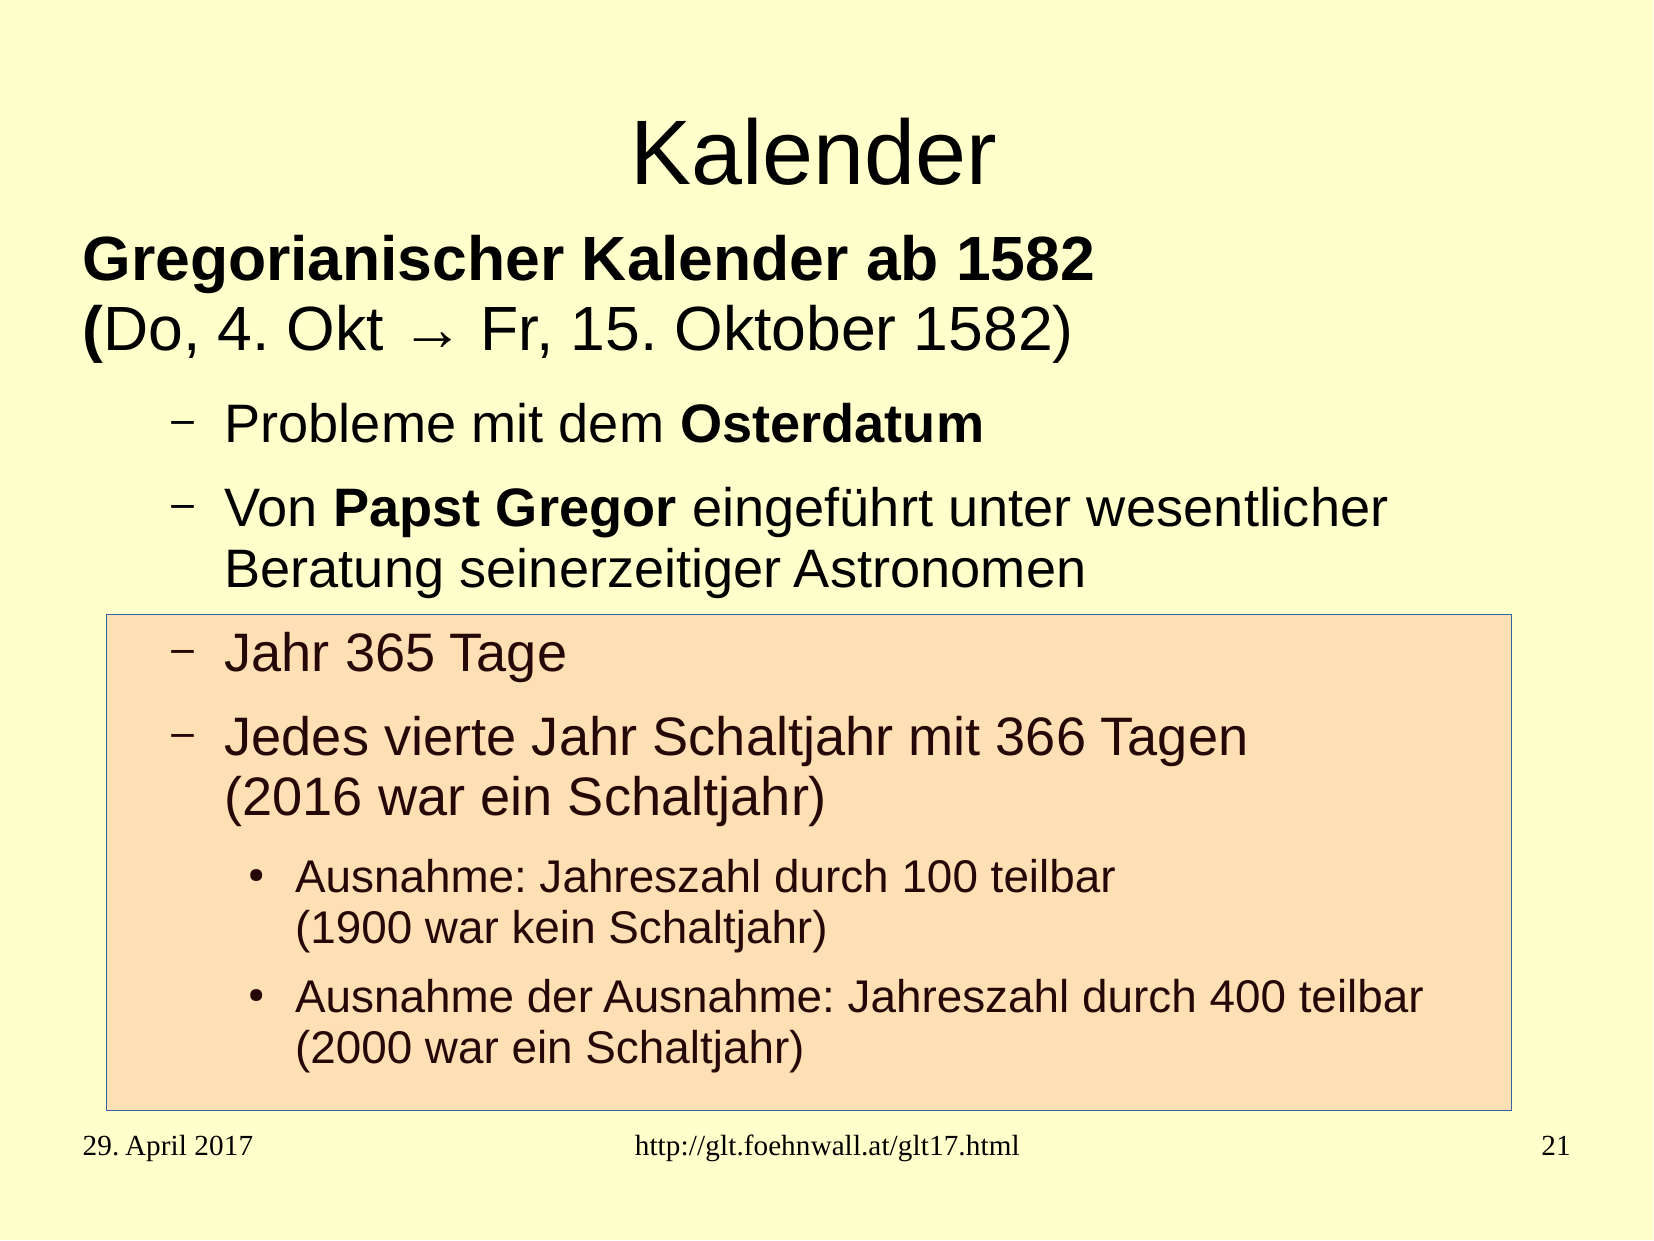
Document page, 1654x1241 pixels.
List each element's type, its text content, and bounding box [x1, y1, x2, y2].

title Kalender [82, 49, 1571, 224]
text_box [106, 614, 1512, 1111]
list Gregorianischer Kalender ab 1582 (Do, 4. Okt → Fr, 15. Oktober 1582) Probleme mit dem Osterdatum Von Papst Gregor eingeführt unter wesentlicher Beratung seinerzeitiger Astronomen Jahr 365 Tage Jedes vierte Jahr Schaltjahr mit 366 Tagen (2016 war ein Schaltjahr) Ausnahme: Jahreszahl durch 100 teilbar (1900 war kein Schaltjahr) Ausnahme der Ausnahme: Jahreszahl durch 400 teilbar (2000 war ein Schaltjahr) [82, 224, 1571, 1111]
